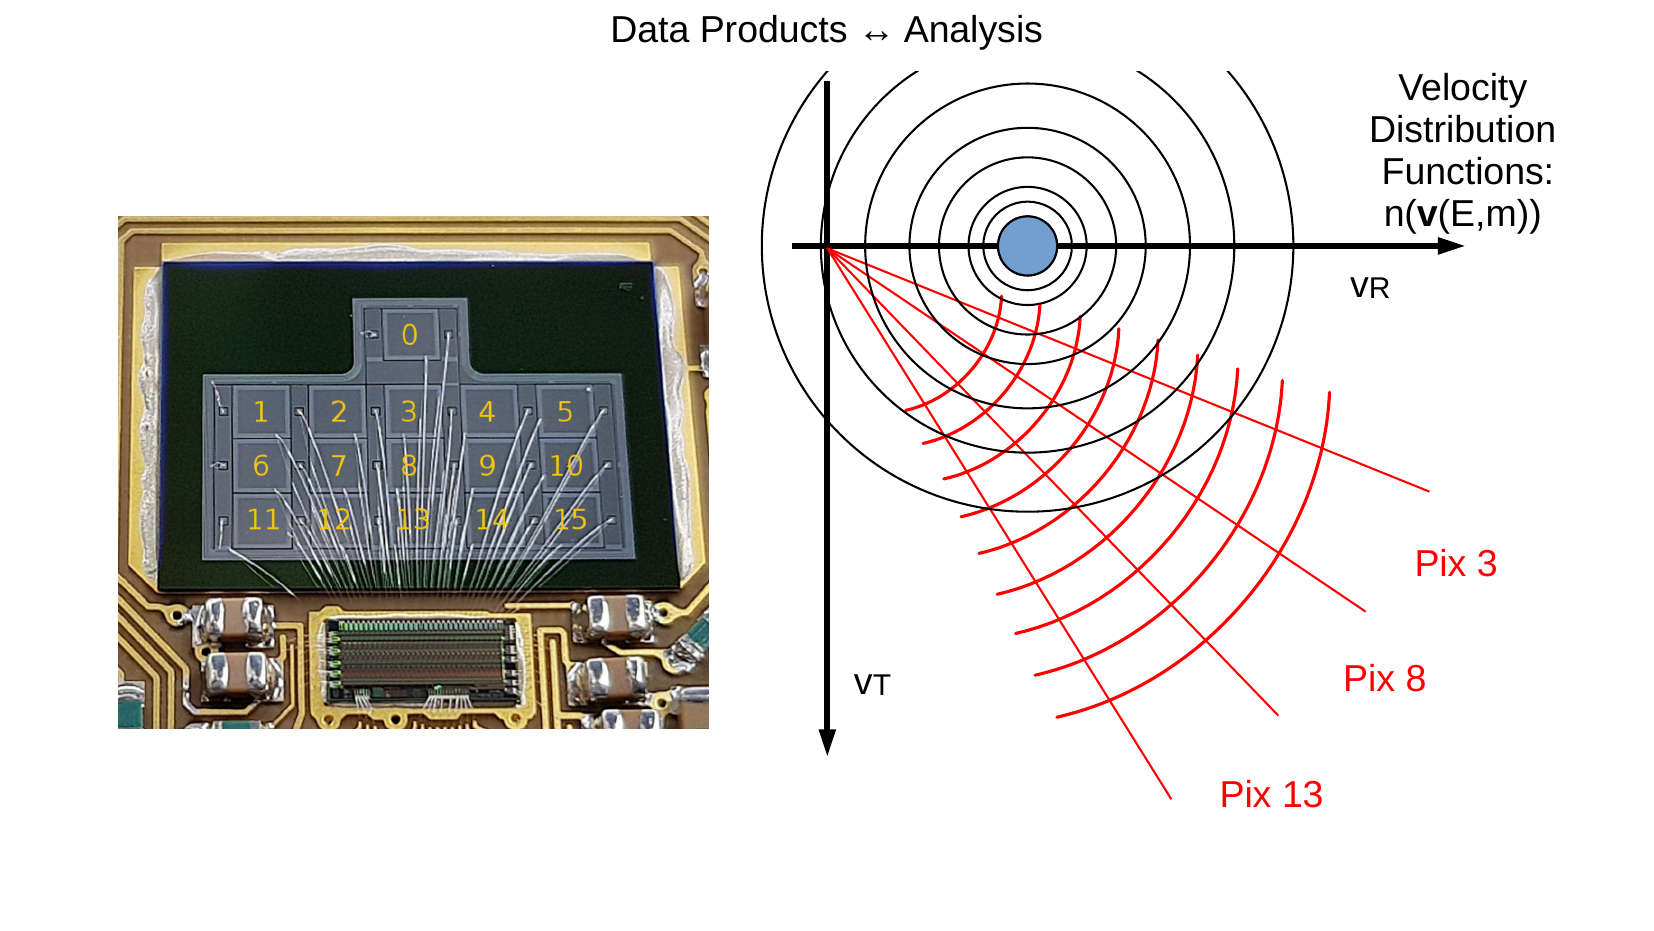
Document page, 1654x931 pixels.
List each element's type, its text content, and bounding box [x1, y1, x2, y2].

text_box Pix 13 [1204, 765, 1347, 865]
text_box [983, 330, 995, 354]
text_box [1056, 392, 1330, 718]
text_box [997, 480, 1157, 595]
text_box Velocity Distribution Functions: n(v(E,m)) [1354, 59, 1572, 242]
text_box [978, 510, 1069, 554]
text_box [1049, 357, 1074, 405]
text_box vT [839, 652, 906, 716]
text_box [961, 510, 984, 517]
text_box [1159, 368, 1197, 475]
text_box [1073, 423, 1138, 506]
text_box [1006, 409, 1047, 450]
text_box [1035, 380, 1283, 676]
text_box vR [1335, 256, 1406, 319]
text_box Pix 8 [1328, 649, 1442, 707]
text_box [1072, 390, 1106, 446]
text_box Pix 3 [1399, 535, 1513, 593]
text_box [952, 357, 982, 388]
text_box [1074, 319, 1081, 353]
picture [118, 216, 709, 729]
text_box [1024, 336, 1035, 362]
text_box [995, 301, 1002, 327]
text_box [1139, 346, 1158, 418]
text_box [998, 216, 1058, 276]
text_box [744, 0, 1276, 71]
text_box [943, 453, 1003, 479]
text_box [991, 450, 1070, 508]
text_box [1035, 305, 1040, 333]
text_box [994, 366, 1023, 403]
text_box Data Products ↔ Analysis [595, 1, 1058, 58]
text_box [1231, 368, 1238, 414]
text_box [948, 406, 992, 435]
text_box [1015, 420, 1231, 634]
text_box [923, 437, 944, 444]
text_box [1106, 328, 1119, 386]
text_box [905, 390, 950, 411]
